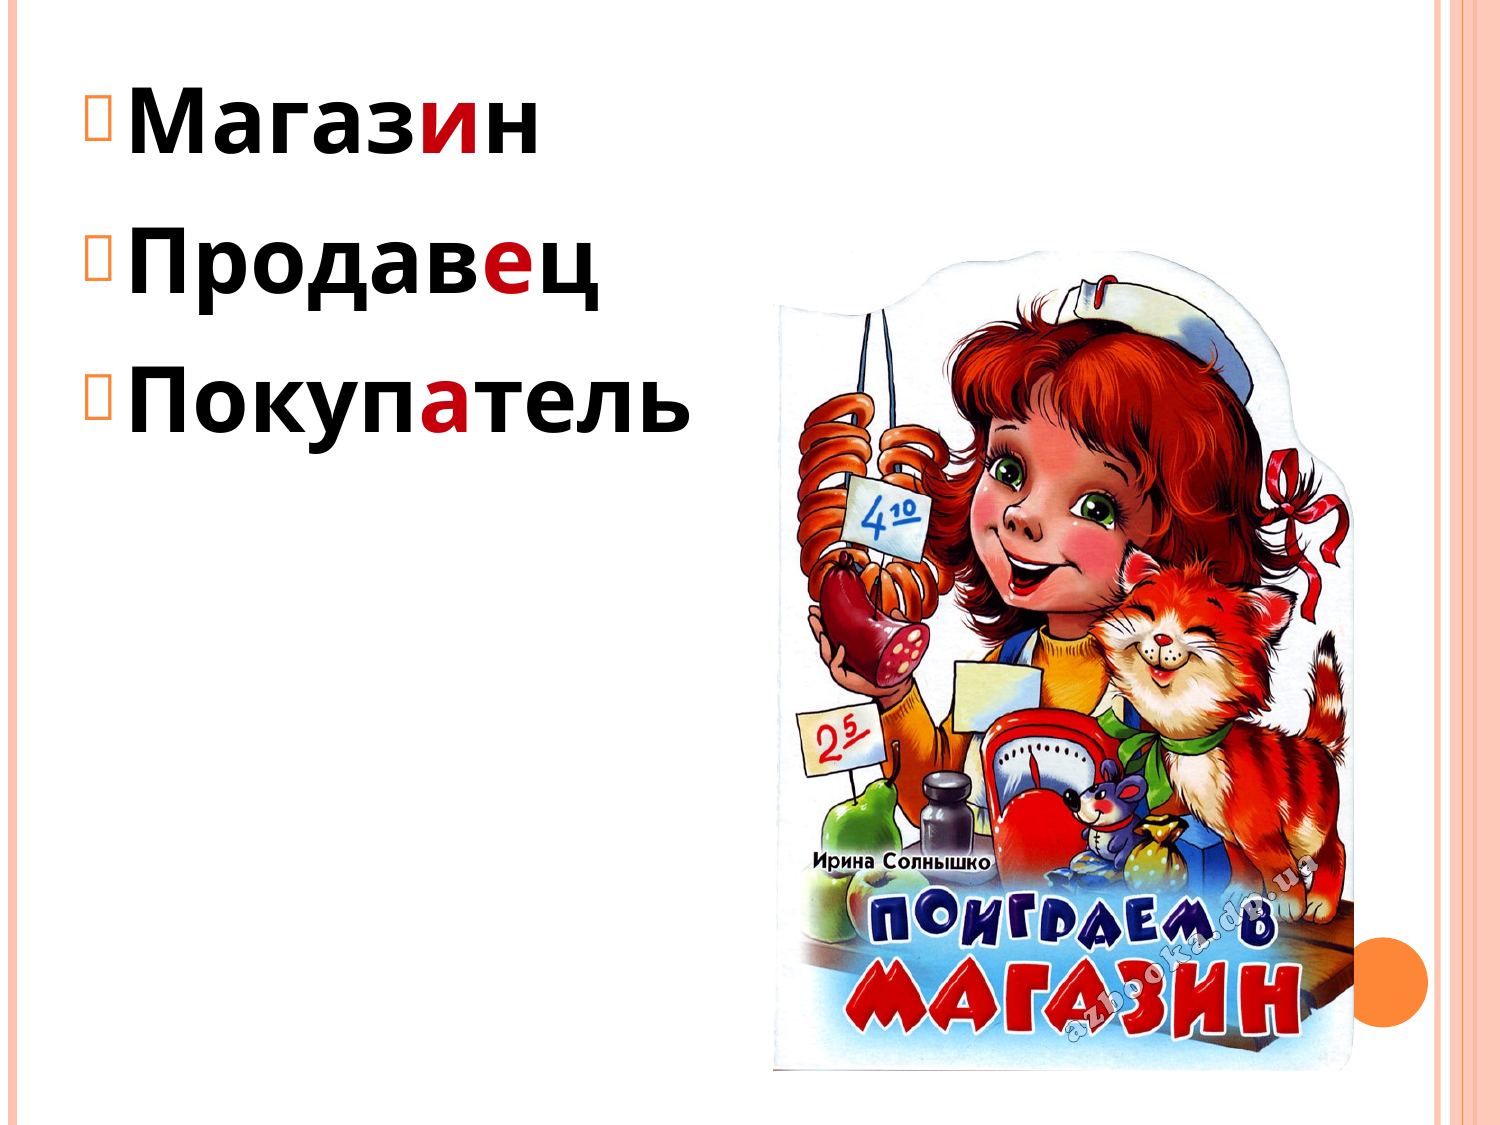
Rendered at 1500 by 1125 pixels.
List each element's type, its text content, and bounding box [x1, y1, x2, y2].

title [75, 45, 1300, 233]
picture [773, 251, 1354, 1071]
list Магазин Продавец Покупатель [64, 54, 1290, 854]
